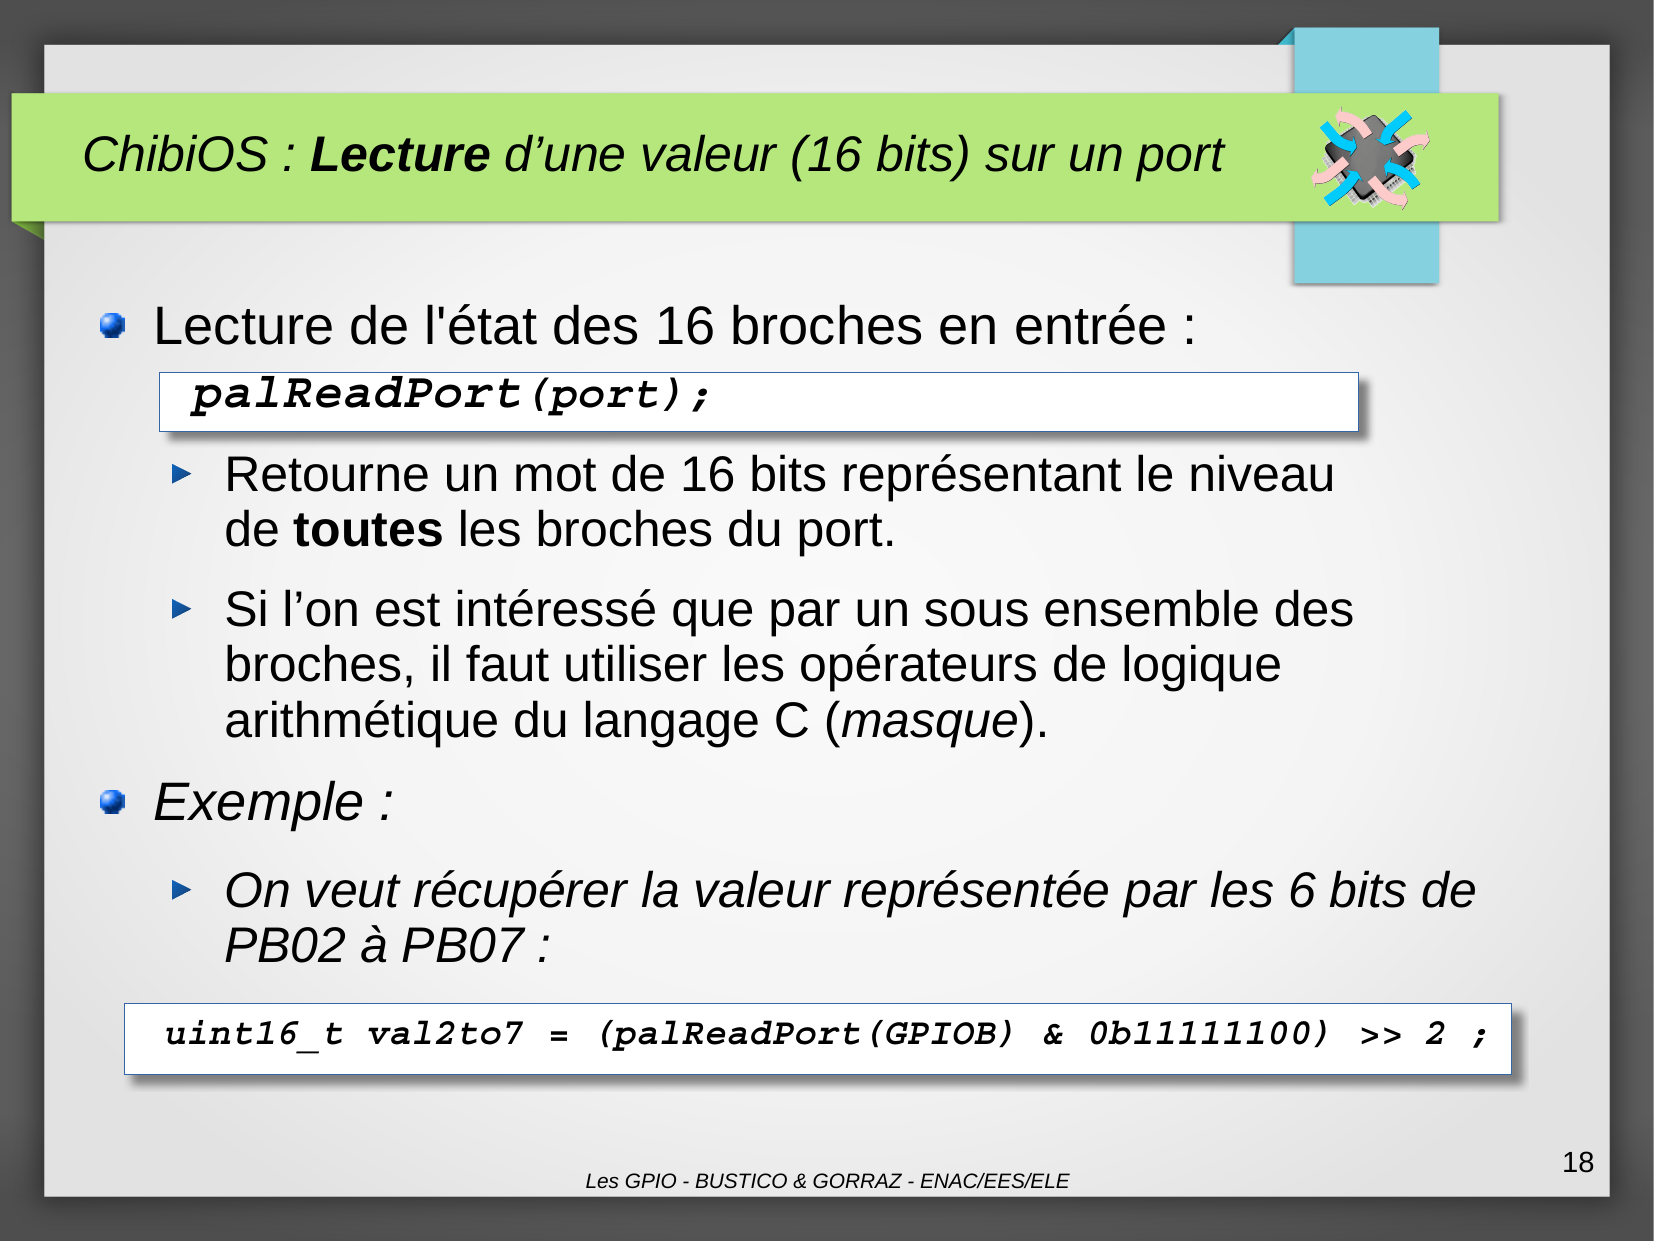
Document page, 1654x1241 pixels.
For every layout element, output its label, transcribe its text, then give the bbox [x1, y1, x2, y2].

list Lecture de l'état des 16 broches en entrée : Retourne un mot de 16 bits représentant le niveau de toutes les broches du port. Si l’on est intéressé que par un sous ensemble des broches, il faut utiliser les opérateurs de logique arithmétique du langage C (masque). Exemple : On veut récupérer la valeur représentée par les 6 bits de PB02 à PB07 : [82, 295, 1571, 1134]
picture [0, 0, 1654, 1241]
text_box palReadPort(port); [159, 372, 1359, 432]
text_box uint16_t val2to7 = (palReadPort(GPIOB) & 0b11111100) >> 2 ; [124, 1003, 1512, 1075]
title ChibiOS : Lecture d’une valeur (16 bits) sur un port [82, 78, 1300, 229]
